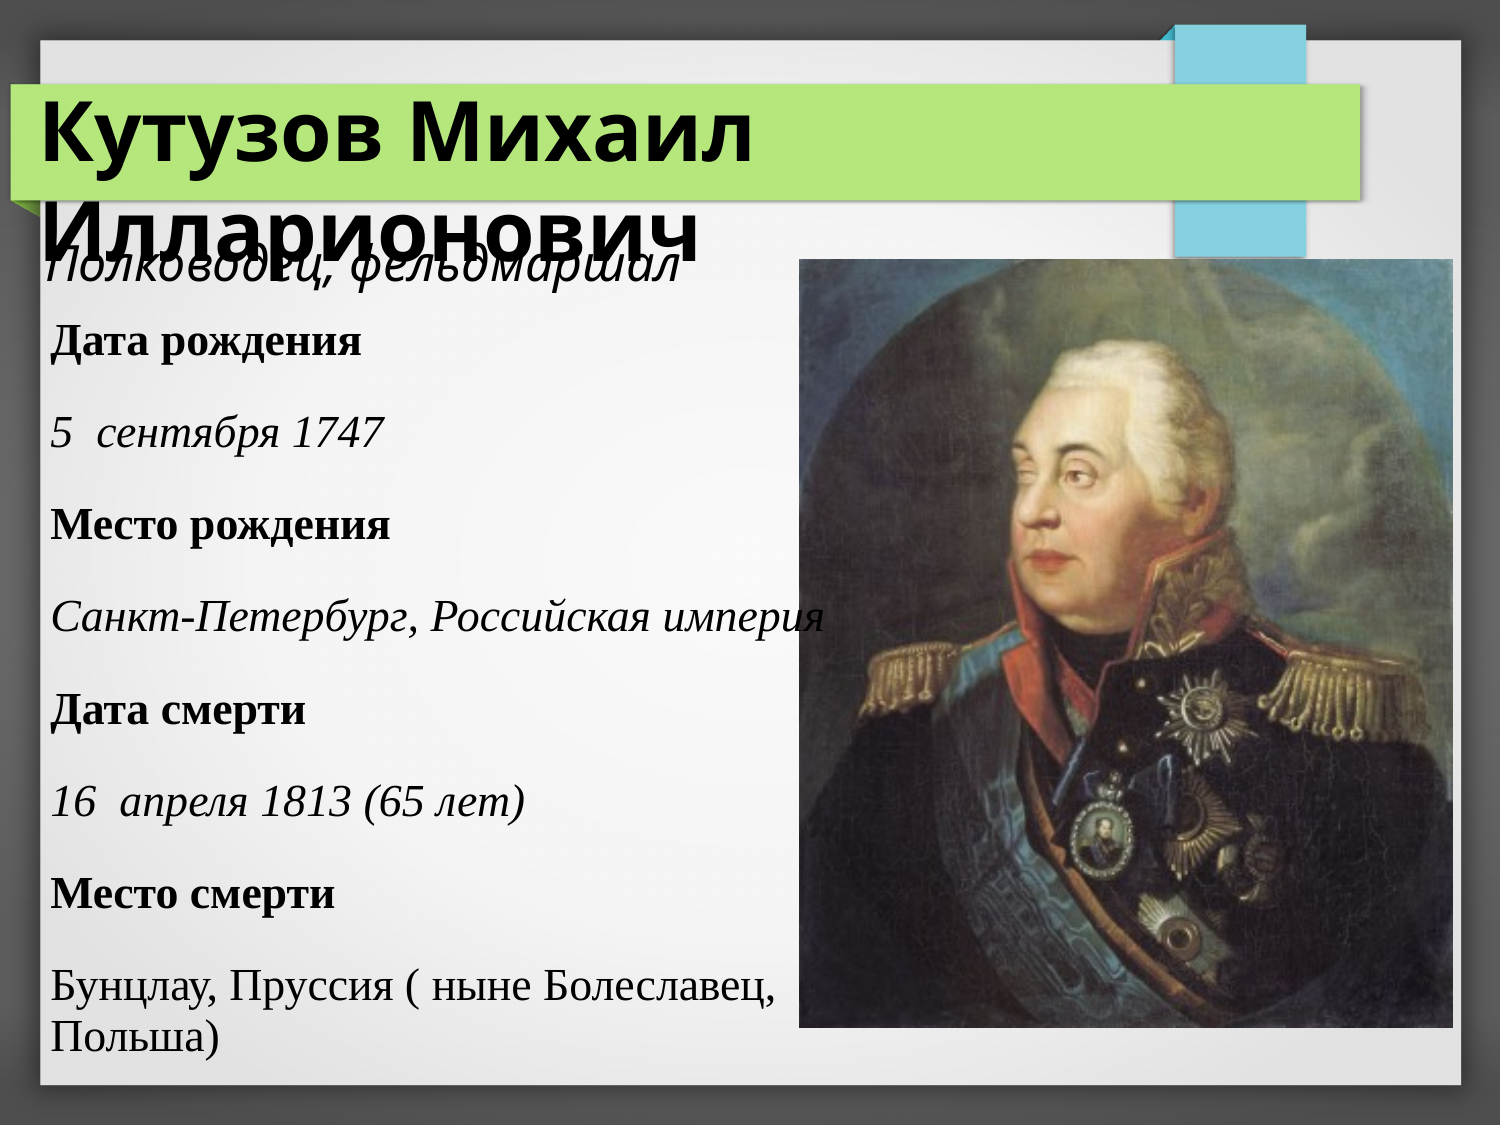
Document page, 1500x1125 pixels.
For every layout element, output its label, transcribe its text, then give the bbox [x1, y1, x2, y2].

text_box Кутузов Михаил Илларионович [23, 70, 1406, 286]
picture [0, 0, 1500, 1125]
text_box Полководец, фельдмаршал [30, 224, 698, 300]
text_box Дата рождения 5 сентября 1747 Место рождения Санкт-Петербург, Российская империя Дата смерти 16 апреля 1813 (65 лет) Место смерти Бунцлау, Пруссия ( ныне Болеславец, Польша) [35, 307, 875, 1125]
